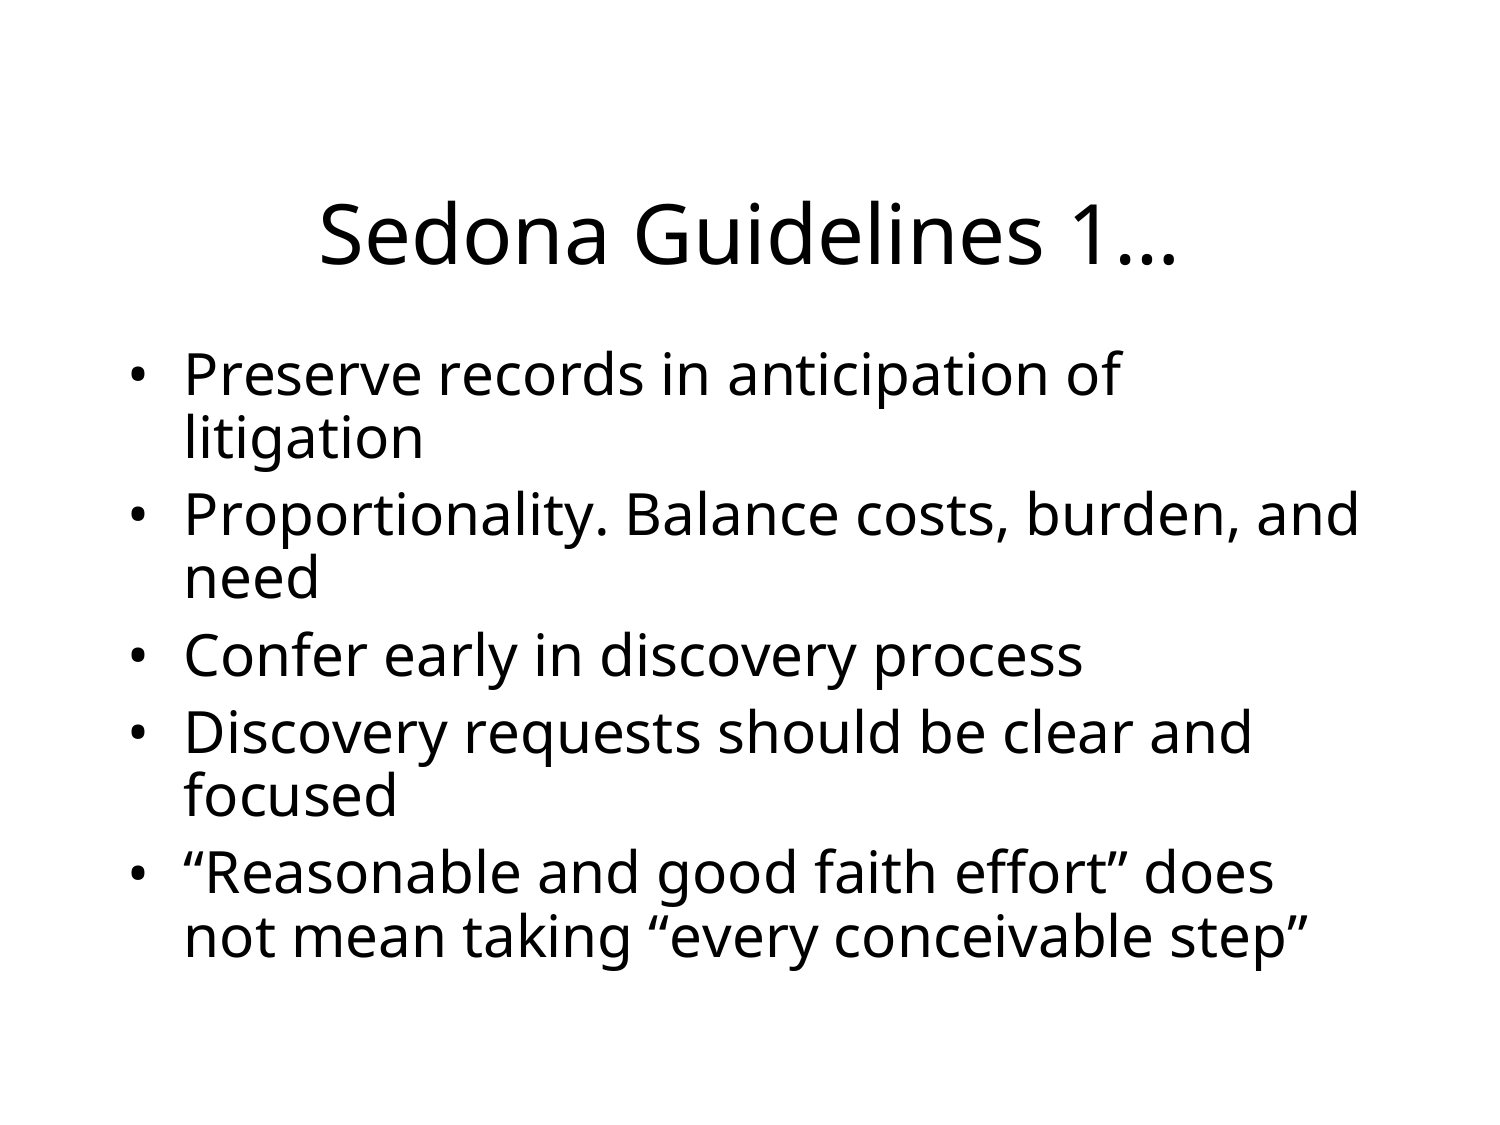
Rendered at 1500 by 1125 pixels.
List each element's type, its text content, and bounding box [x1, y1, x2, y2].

list Preserve records in anticipation of litigation Proportionality. Balance costs, burden, and need Confer early in discovery process Discovery requests should be clear and focused “Reasonable and good faith effort” does not mean taking “every conceivable step” [112, 337, 1388, 1038]
title Sedona Guidelines 1… [0, 73, 1500, 289]
